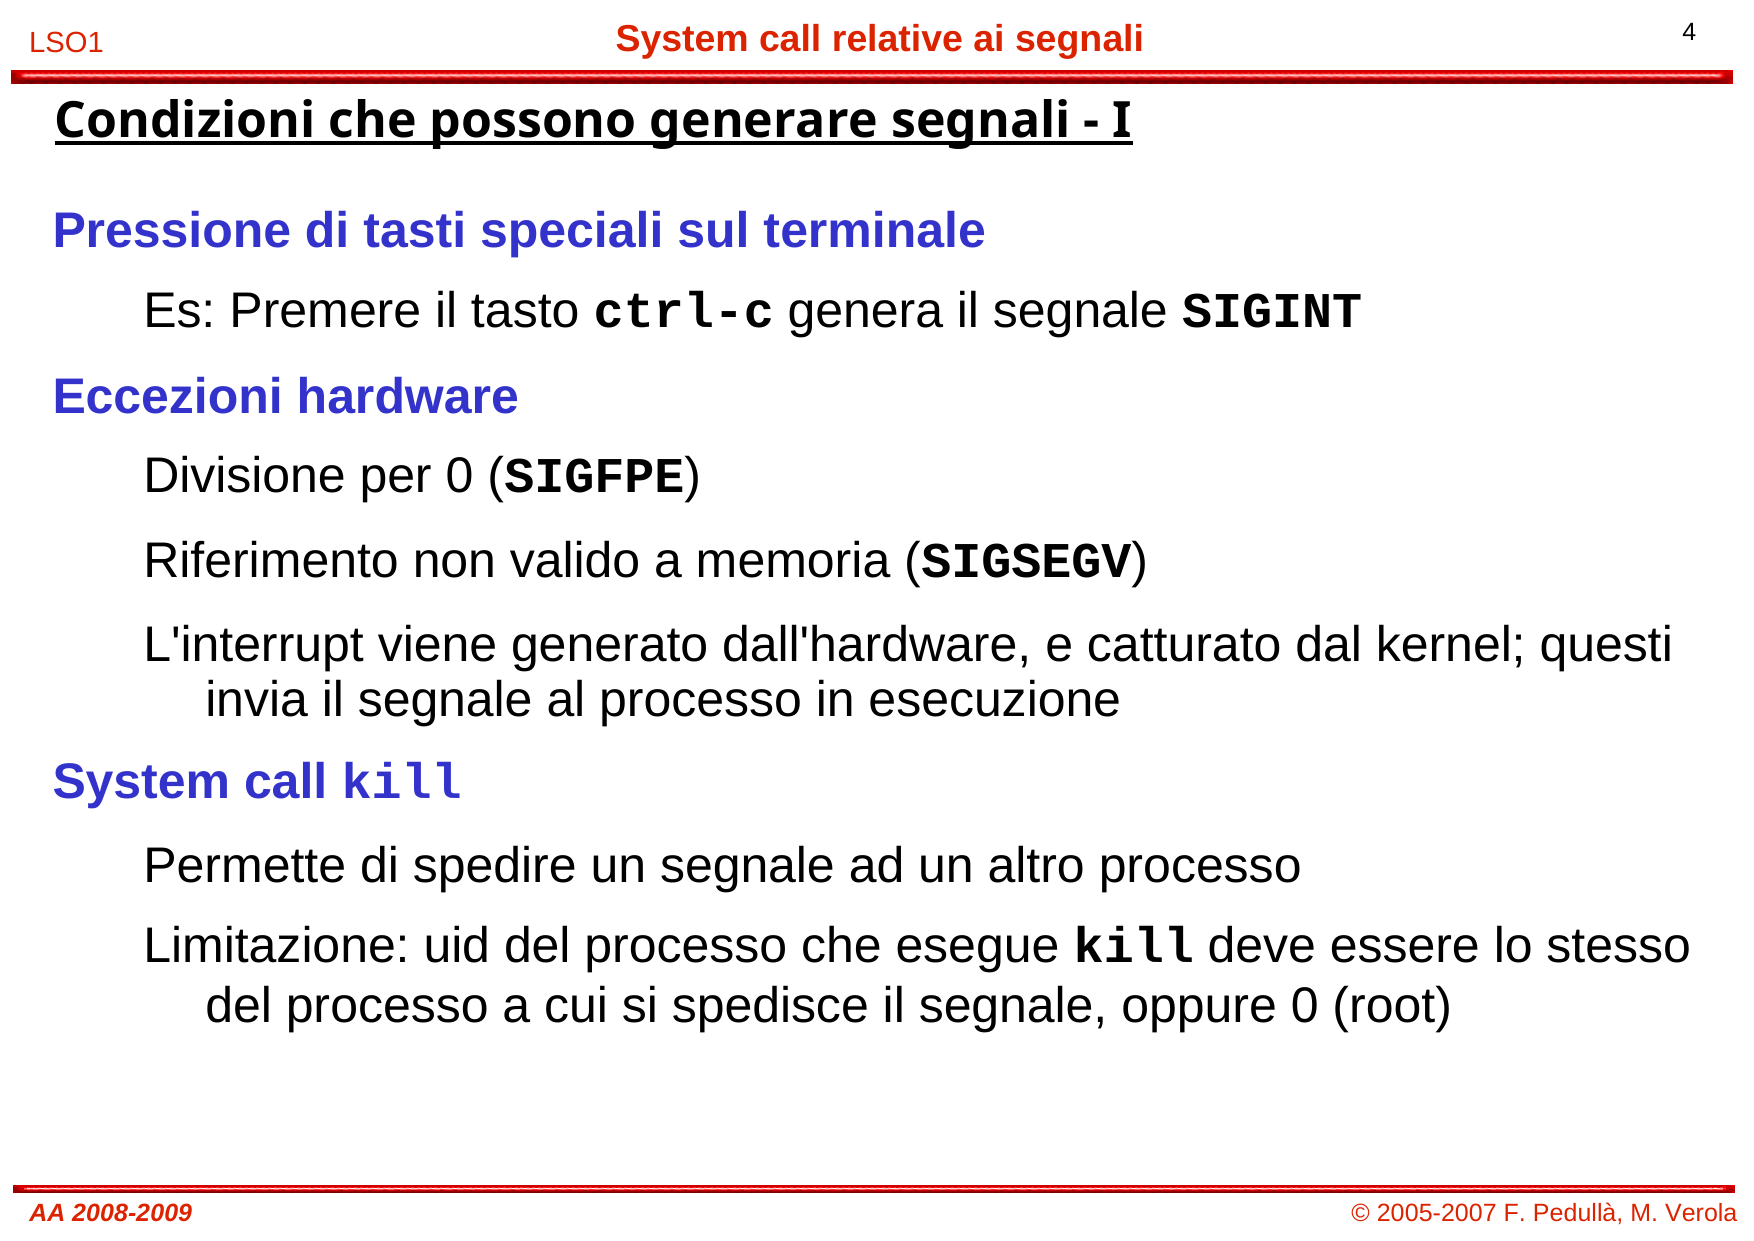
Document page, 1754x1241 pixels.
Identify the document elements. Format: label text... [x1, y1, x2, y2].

picture [11, 70, 1733, 84]
title Condizioni che possono generare segnali - I [40, 72, 1714, 168]
list Pressione di tasti speciali sul terminale Es: Premere il tasto ctrl-c genera il segnale SIGINT Eccezioni hardware Divisione per 0 (SIGFPE) Riferimento non valido a memoria (SIGSEGV) L'interrupt viene generato dall'hardware, e catturato dal kernel; questi invia il segnale al processo in esecuzione System call kill Permette di spedire un segnale ad un altro processo Limitazione: uid del processo che esegue kill deve essere lo stesso del processo a cui si spedisce il segnale, oppure 0 (root) [34, 194, 1709, 1143]
picture [13, 1185, 1735, 1193]
